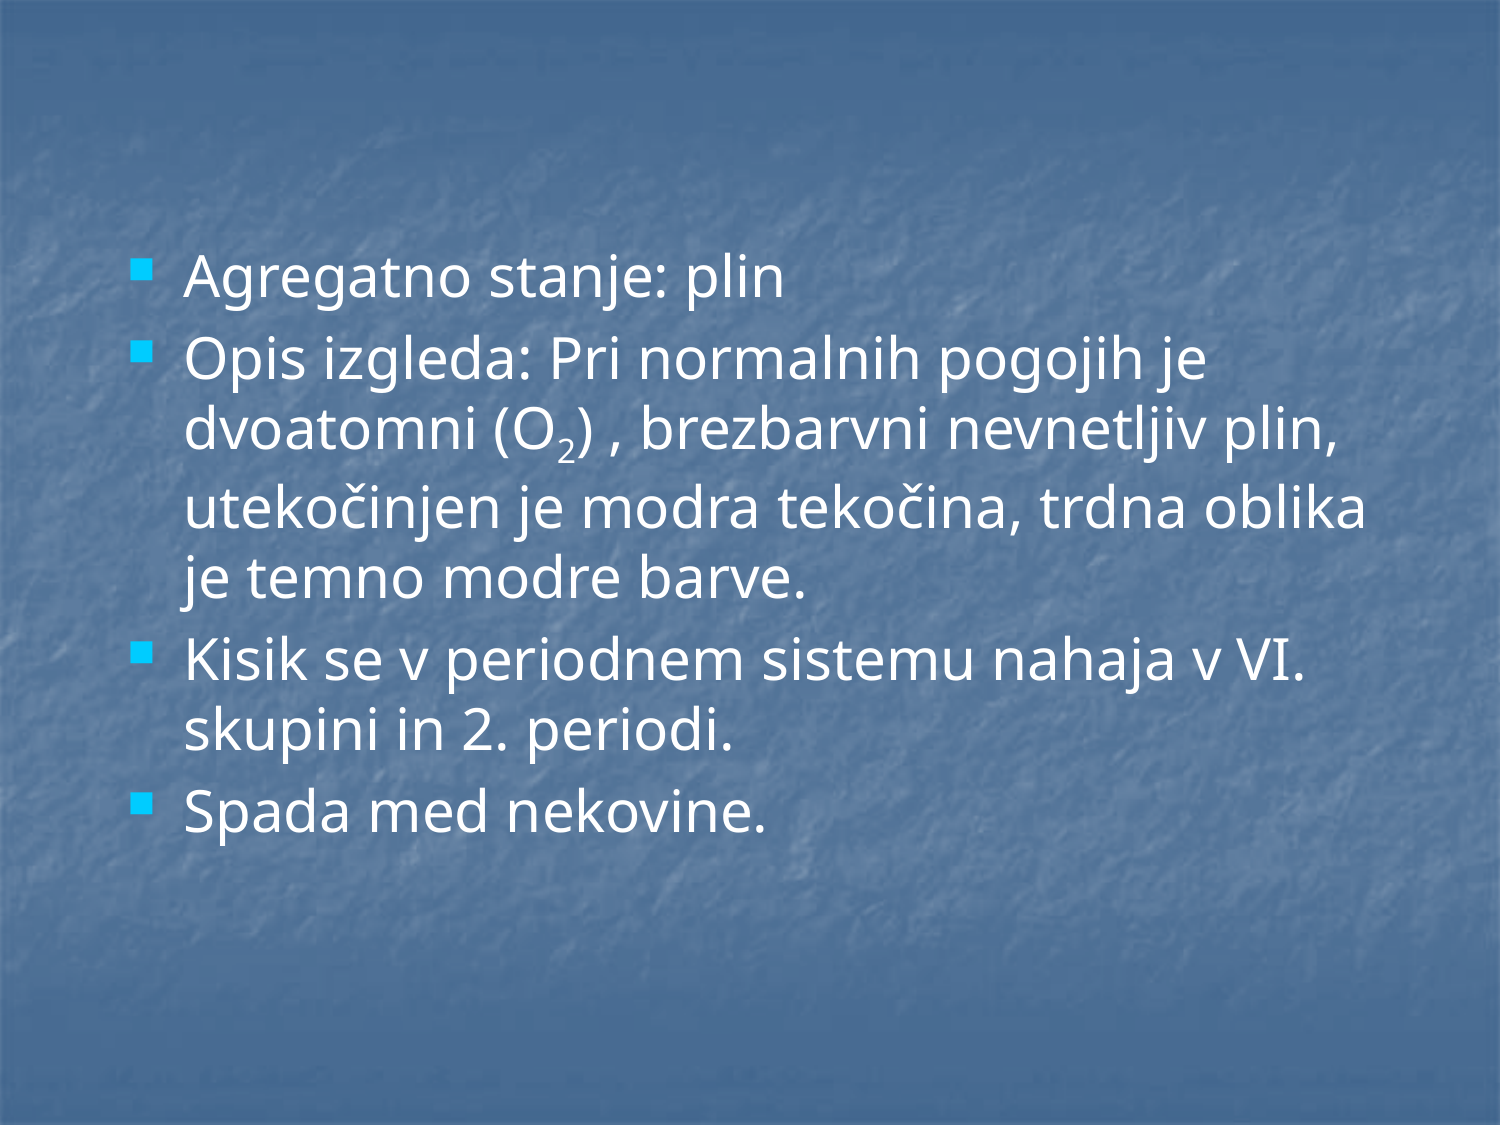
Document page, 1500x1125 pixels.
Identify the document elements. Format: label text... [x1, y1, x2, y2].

list Agregatno stanje: plin Opis izgleda: Pri normalnih pogojih je dvoatomni (O2) , brezbarvni nevnetljiv plin, utekočinjen je modra tekočina, trdna oblika je temno modre barve. Kisik se v periodnem sistemu nahaja v VI. skupini in 2. periodi. Spada med nekovine. [112, 231, 1388, 1125]
picture [0, 0, 1500, 1125]
